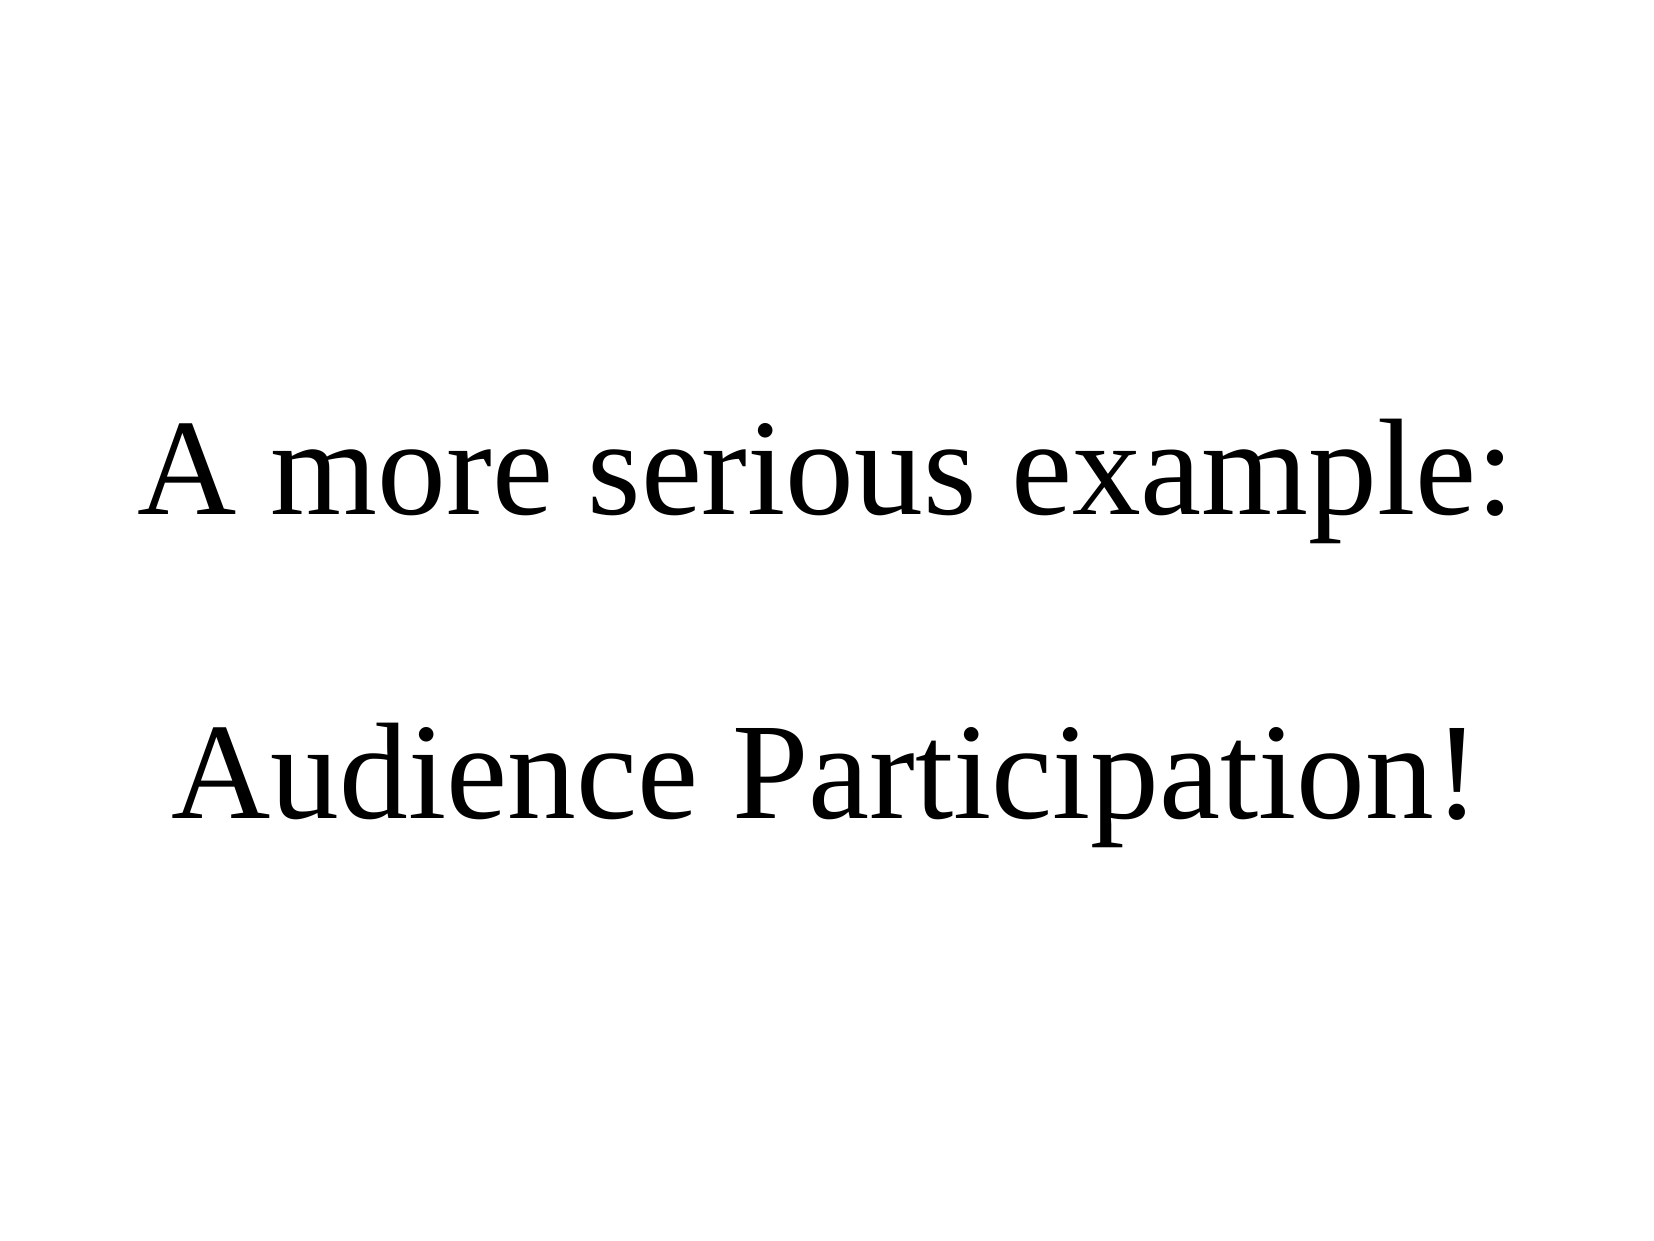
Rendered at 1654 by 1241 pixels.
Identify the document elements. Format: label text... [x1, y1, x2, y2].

subtitle A more serious example: Audience Participation! [82, 88, 1571, 1152]
